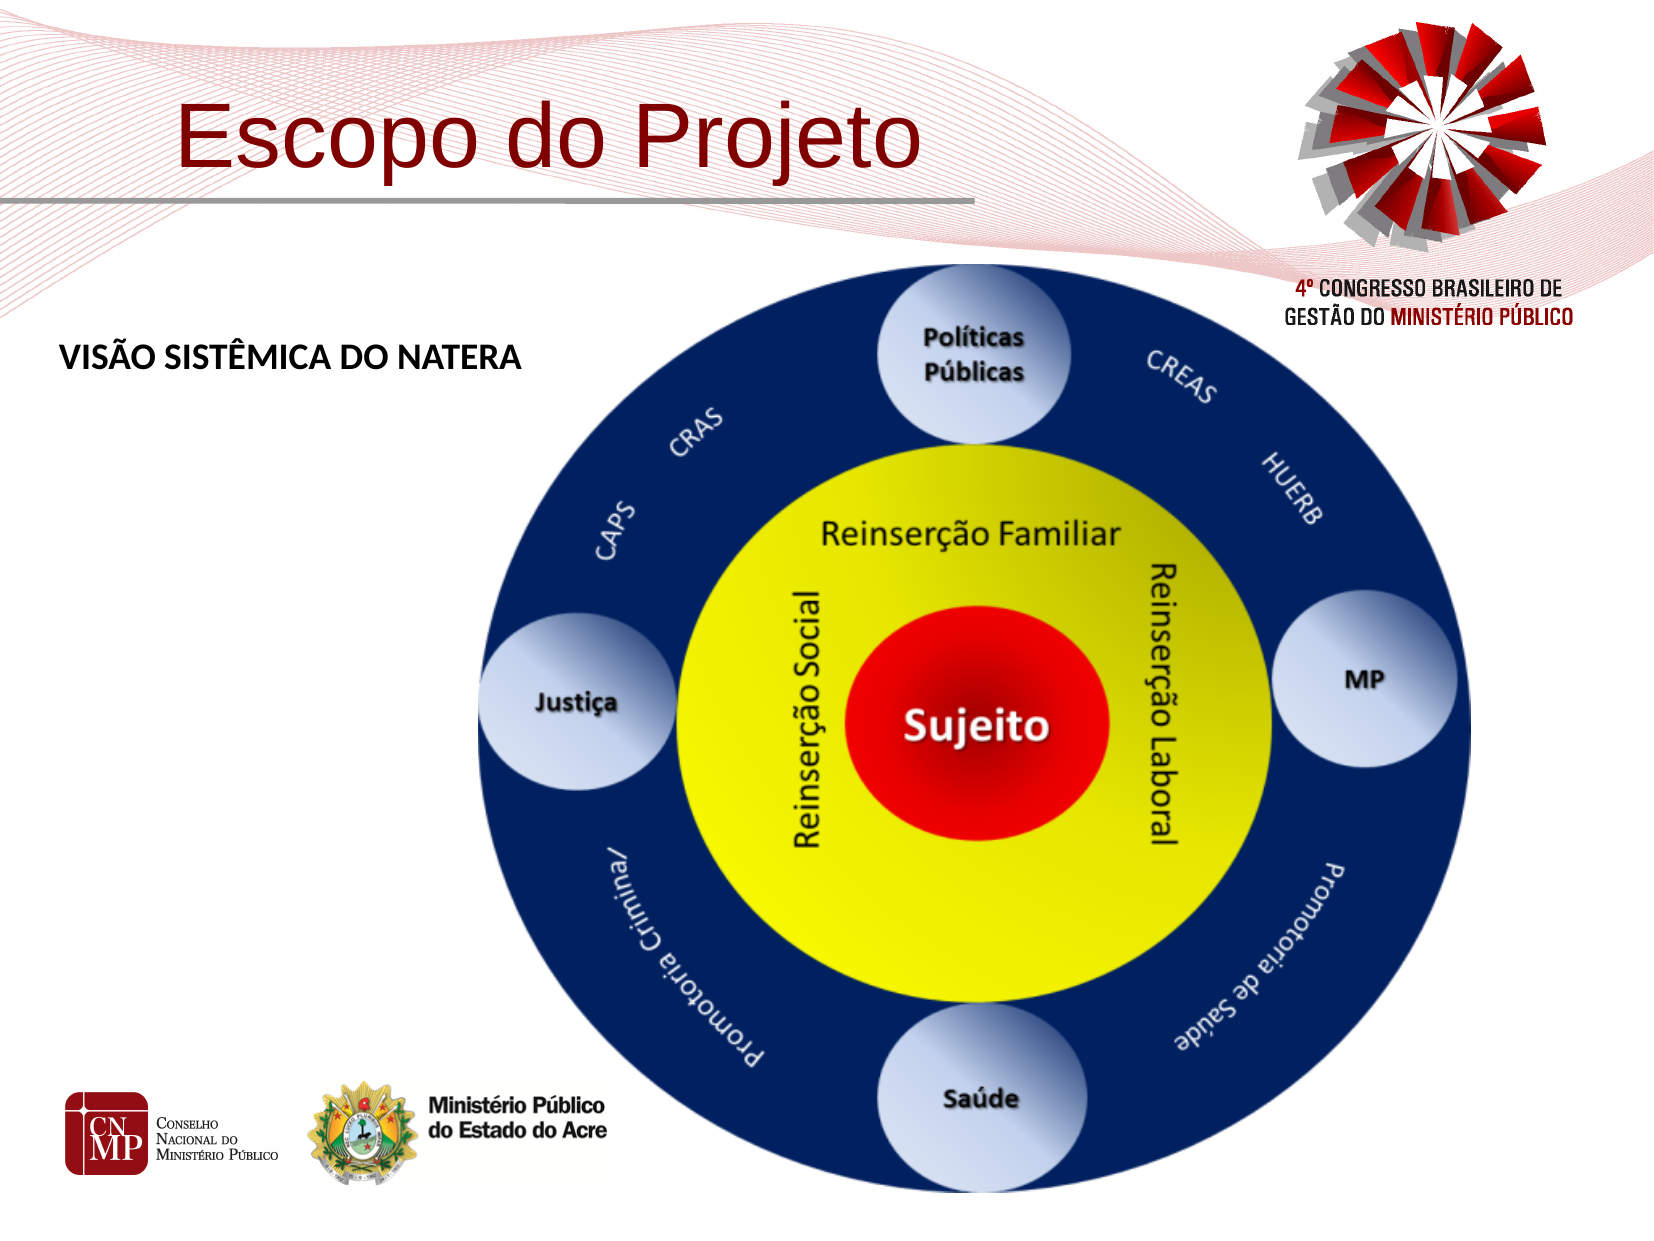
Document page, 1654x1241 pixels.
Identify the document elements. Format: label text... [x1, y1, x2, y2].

text_box Escopo do Projeto [47, 77, 1052, 195]
picture [29, 1074, 296, 1211]
text_box VISÃO SISTÊMICA DO NATERA [43, 324, 478, 386]
picture [0, 9, 1654, 1193]
